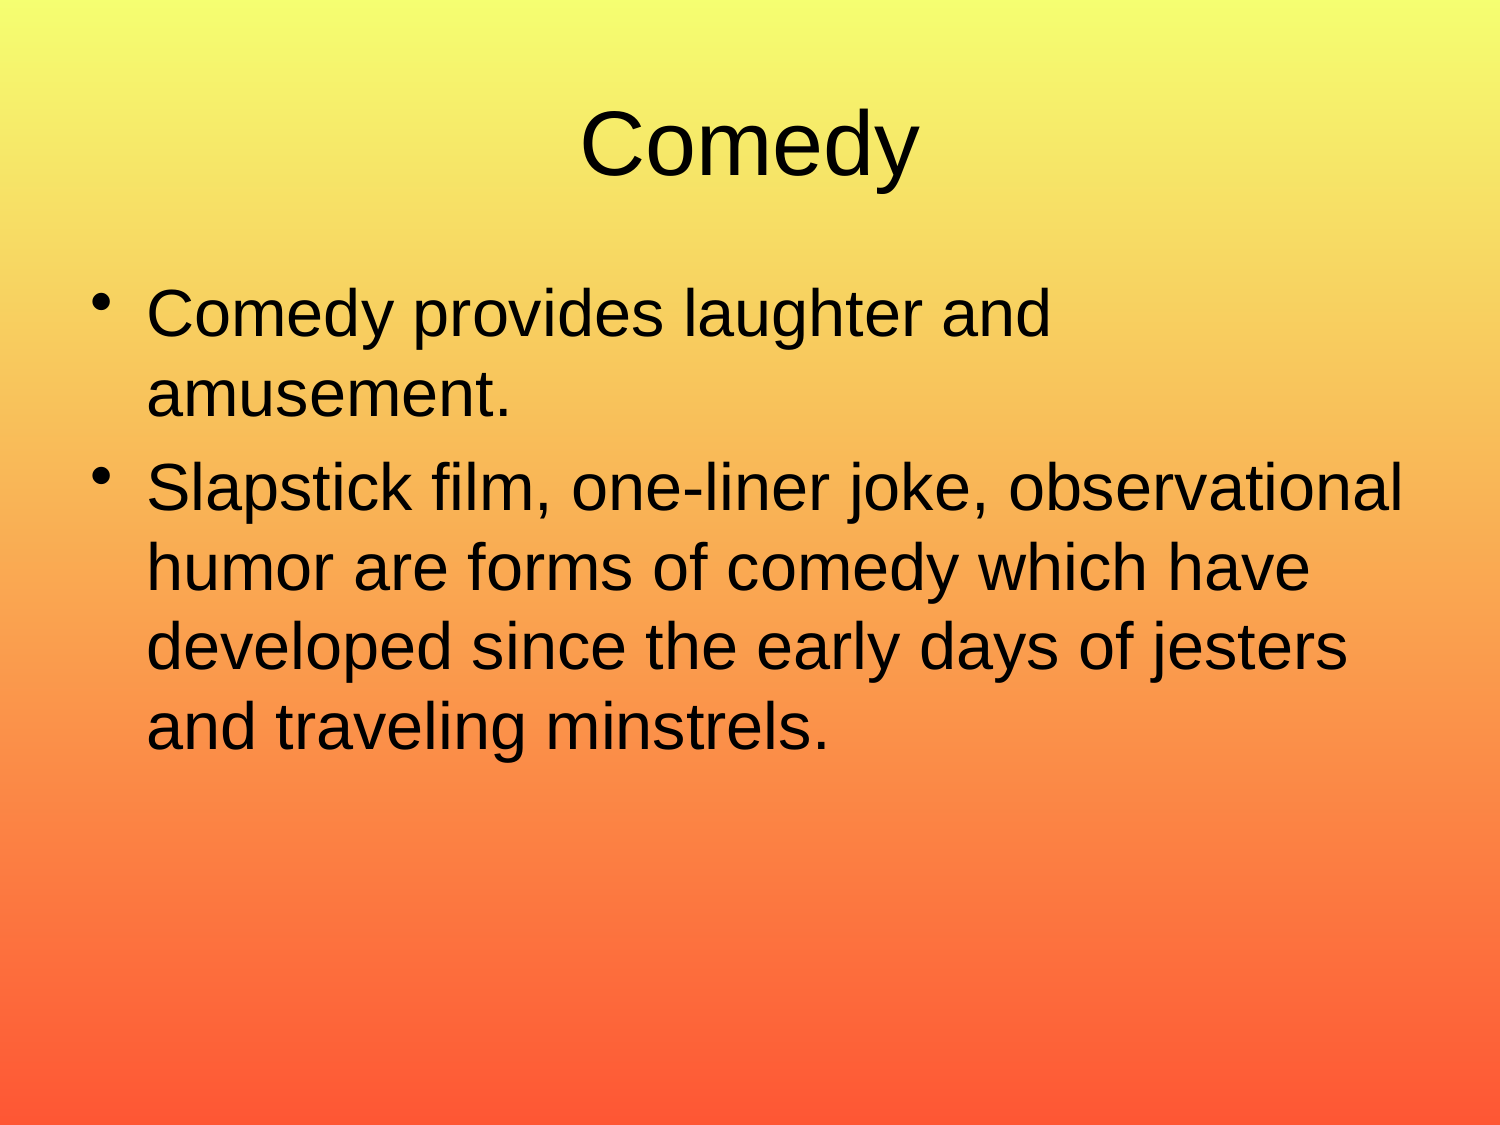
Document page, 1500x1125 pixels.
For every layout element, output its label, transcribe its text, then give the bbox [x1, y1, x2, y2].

list Comedy provides laughter and amusement. Slapstick film, one-liner joke, observational humor are forms of comedy which have developed since the early days of jesters and traveling minstrels. [75, 262, 1425, 1005]
title Comedy [75, 45, 1425, 233]
